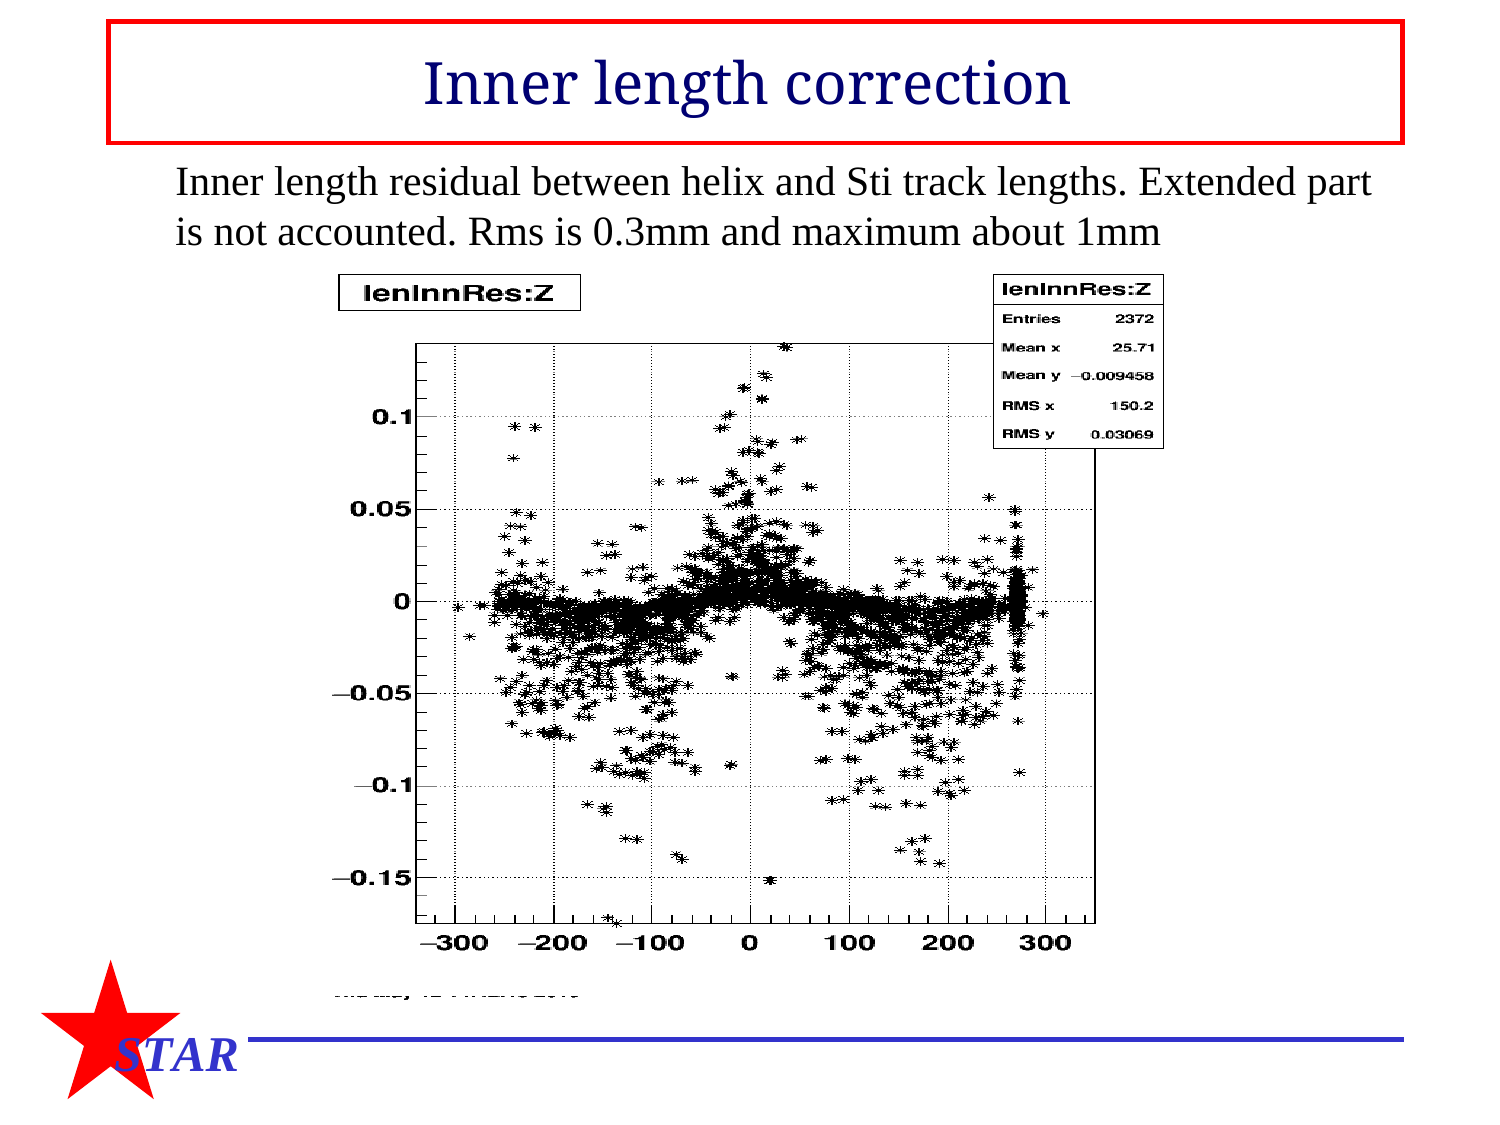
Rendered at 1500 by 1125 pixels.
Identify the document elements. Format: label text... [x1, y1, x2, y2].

title Inner length correction [101, 32, 1395, 131]
list Inner length residual between helix and Sti track lengths. Extended part is not accounted. Rms is 0.3mm and maximum about 1mm [104, 146, 1396, 799]
picture [324, 264, 1191, 1004]
